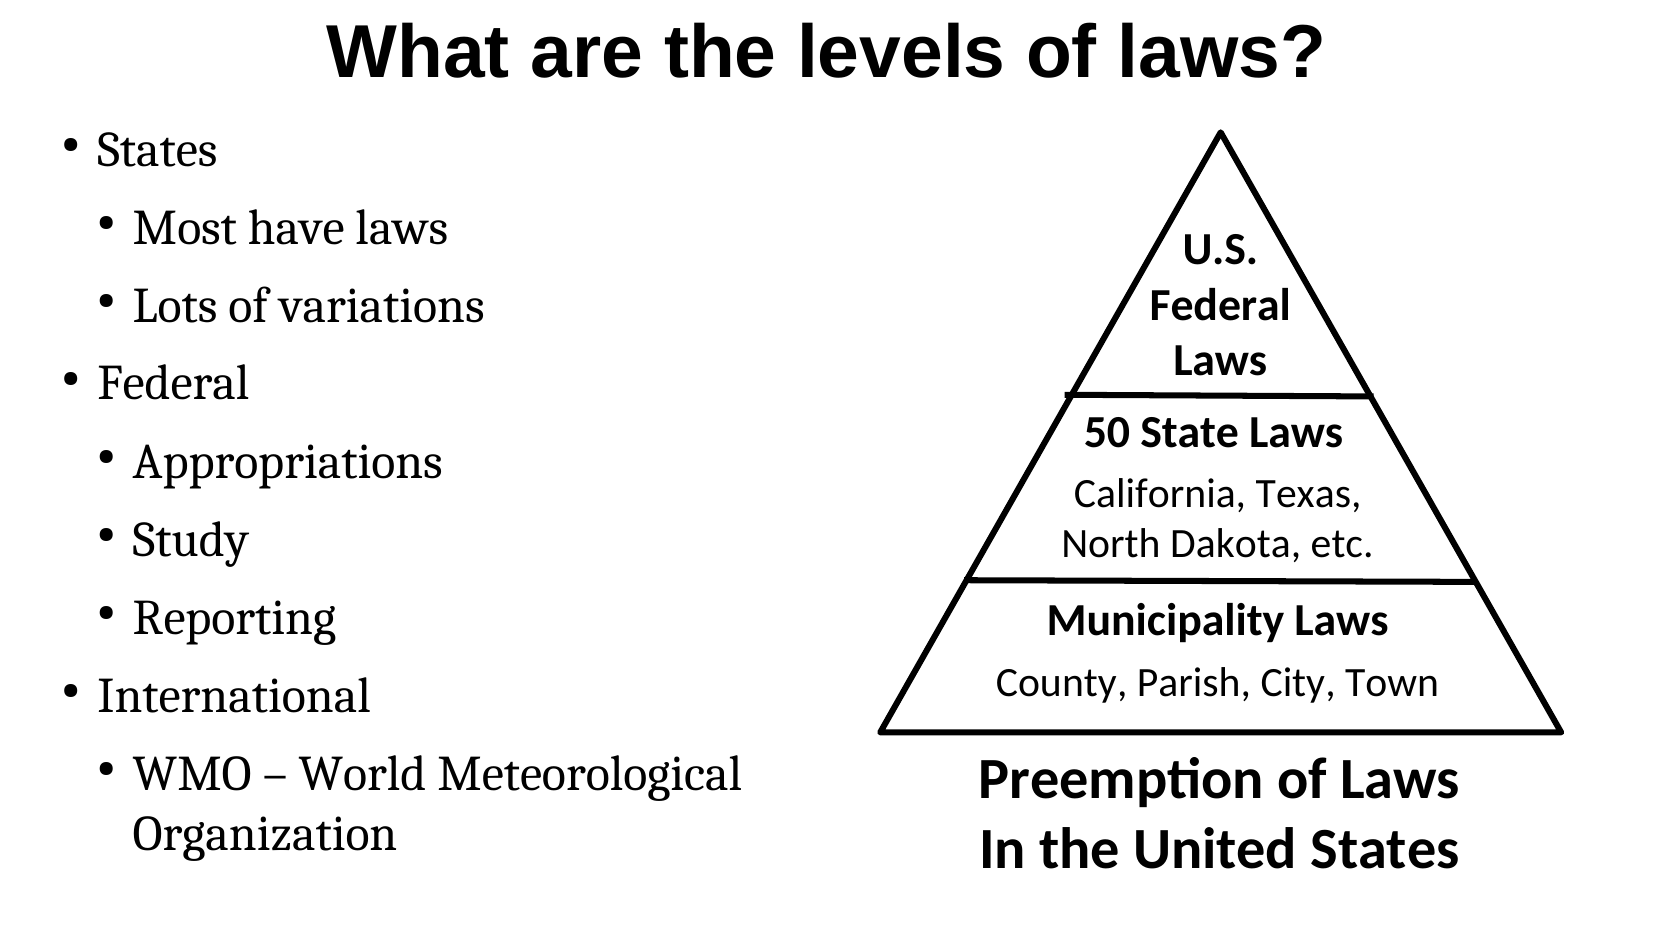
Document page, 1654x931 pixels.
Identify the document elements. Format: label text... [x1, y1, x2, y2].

text_box U.S. Federal Laws [1077, 211, 1364, 392]
text_box County, Parish, City, Town [955, 647, 1481, 723]
text_box Preemption of Laws In the United States [878, 735, 1562, 888]
text_box 50 State Laws [1044, 394, 1383, 458]
text_box Municipality Laws [955, 582, 1481, 647]
text_box States Most have laws Lots of variations Federal Appropriations Study Reporting International WMO – World Meteorological Organization [47, 108, 893, 868]
text_box California, Texas, North Dakota, etc. [955, 458, 1481, 574]
title What are the levels of laws? [0, 0, 1654, 106]
